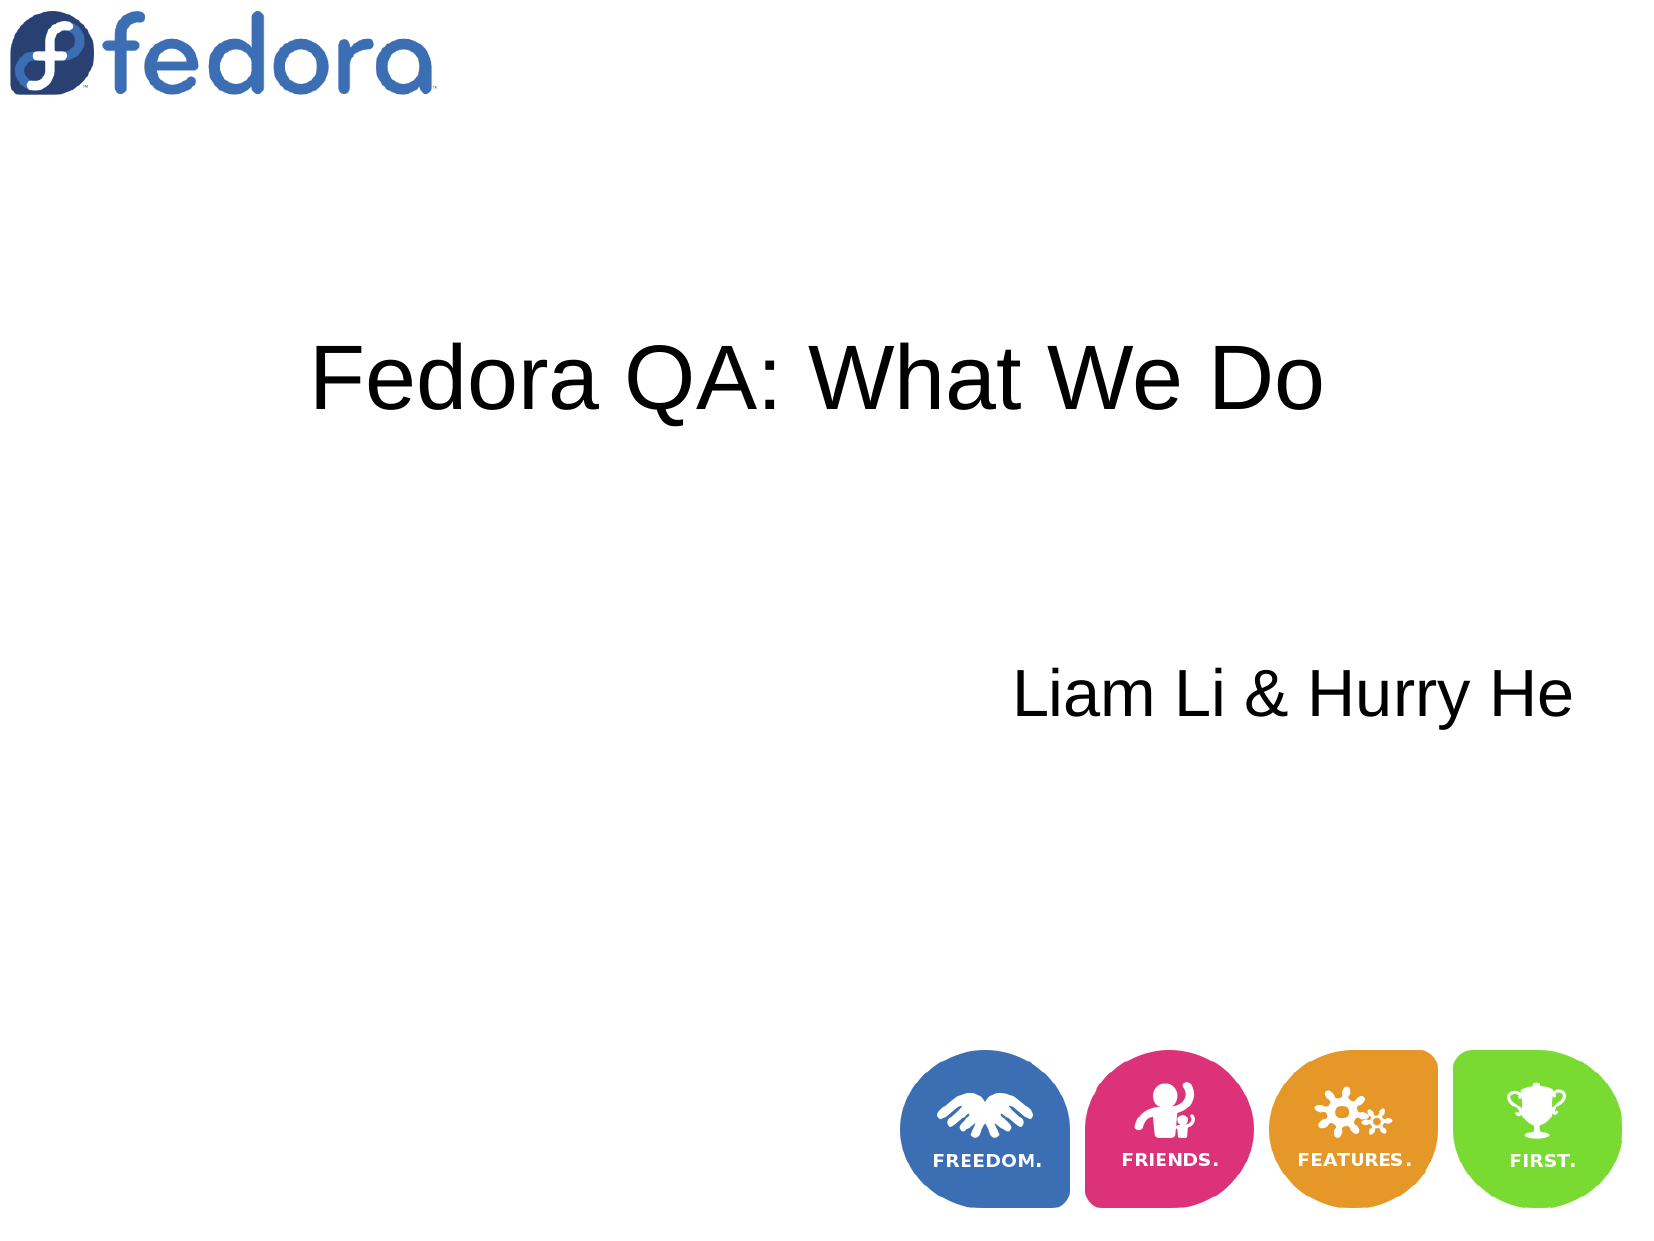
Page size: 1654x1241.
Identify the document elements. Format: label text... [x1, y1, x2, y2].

picture [10, 10, 437, 95]
title Fedora QA: What We Do [86, 262, 1576, 493]
picture [900, 1050, 1622, 1208]
subtitle Liam Li & Hurry He [641, 525, 1576, 788]
